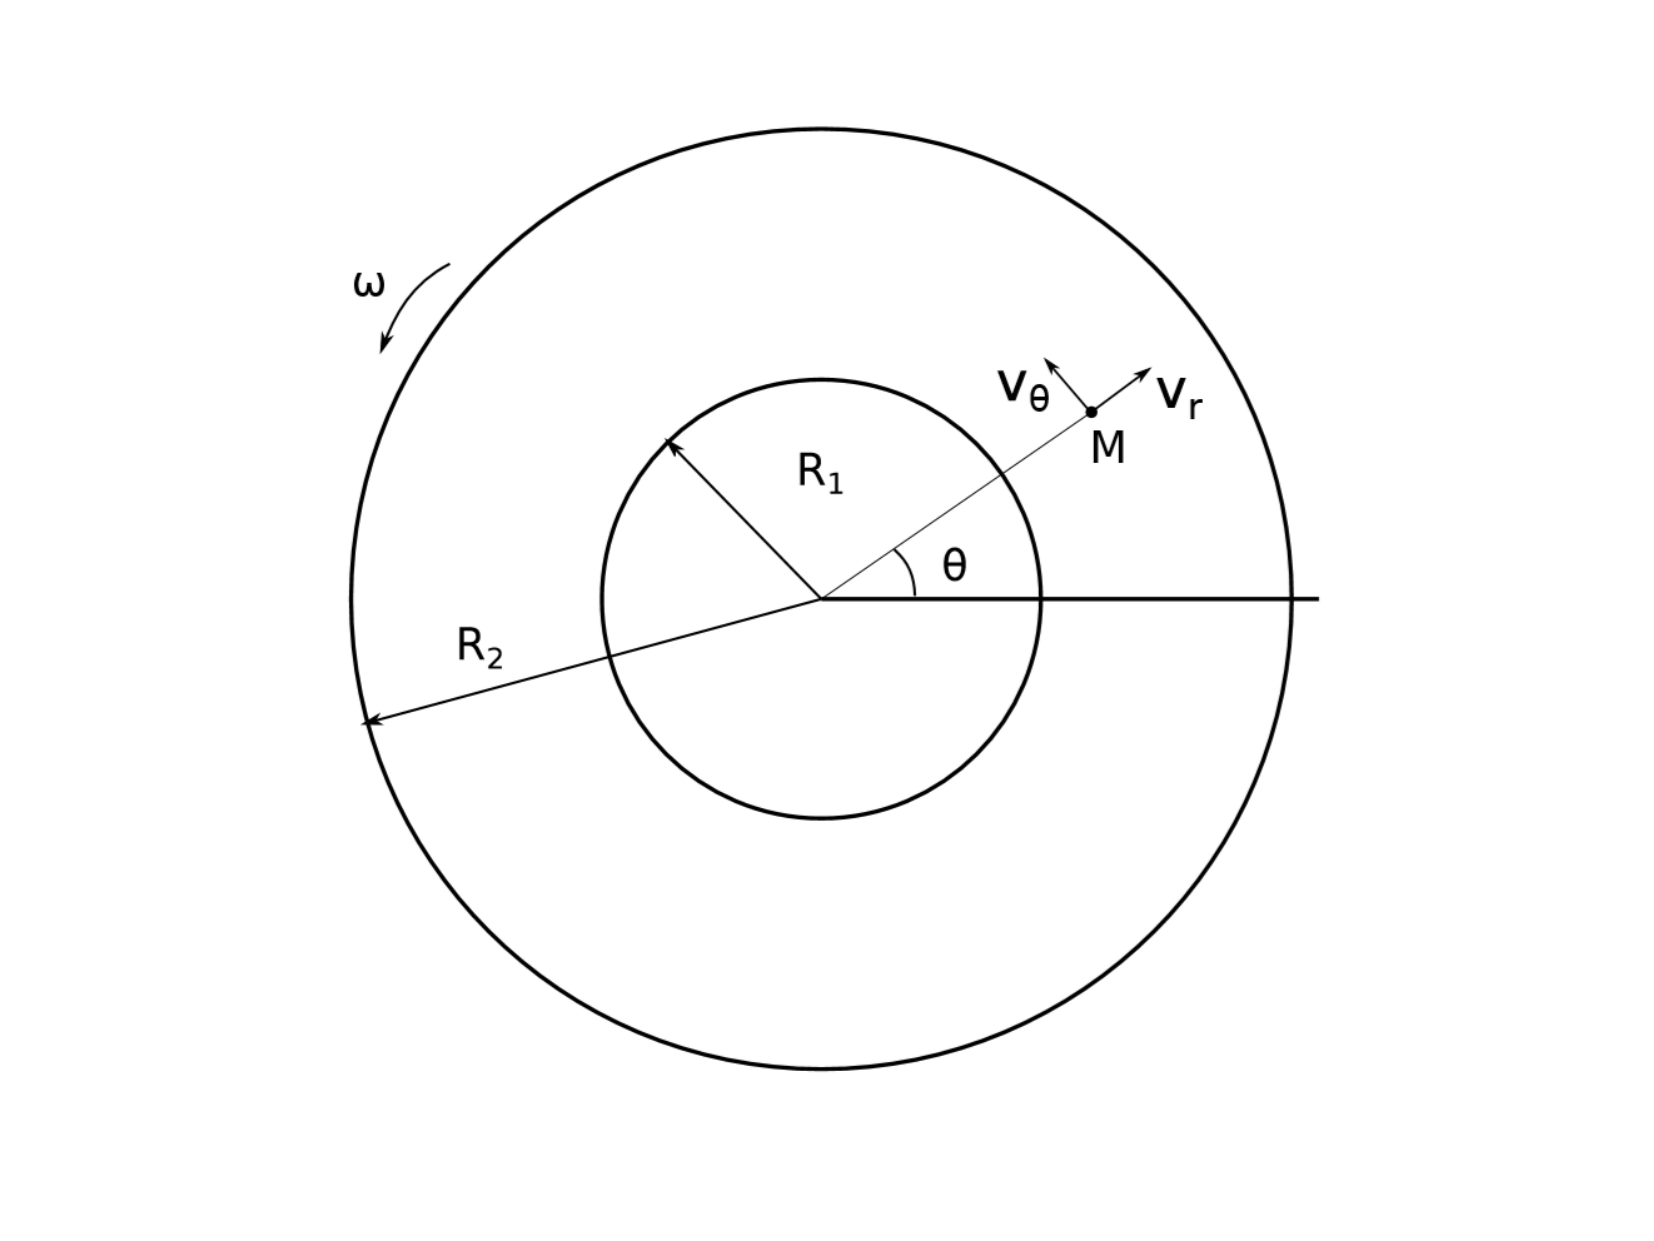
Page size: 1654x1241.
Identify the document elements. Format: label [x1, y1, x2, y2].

picture [248, 94, 1418, 1096]
